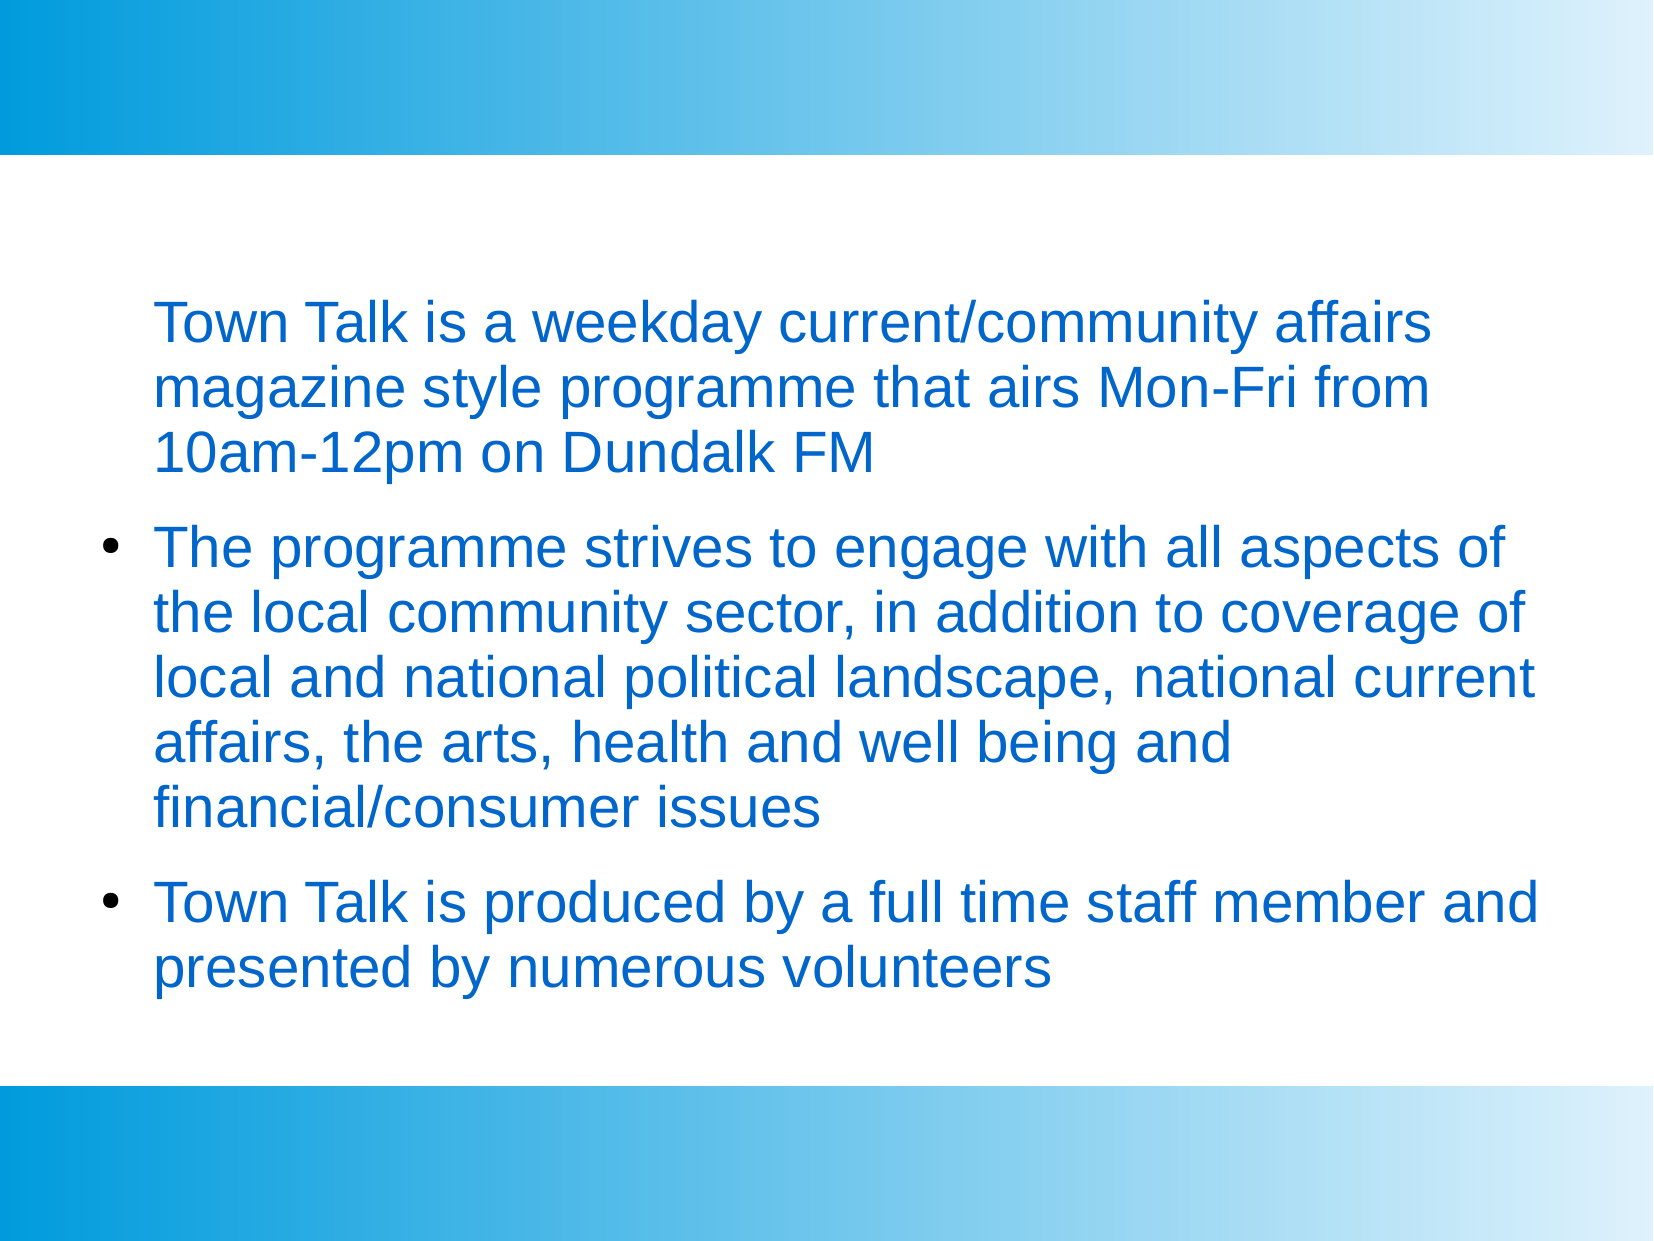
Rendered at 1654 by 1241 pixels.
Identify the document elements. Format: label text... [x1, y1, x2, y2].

list Town Talk is a weekday current/community affairs magazine style programme that airs Mon-Fri from 10am-12pm on Dundalk FM The programme strives to engage with all aspects of the local community sector, in addition to coverage of local and national political landscape, national current affairs, the arts, health and well being and financial/consumer issues Town Talk is produced by a full time staff member and presented by numerous volunteers [82, 290, 1571, 1010]
